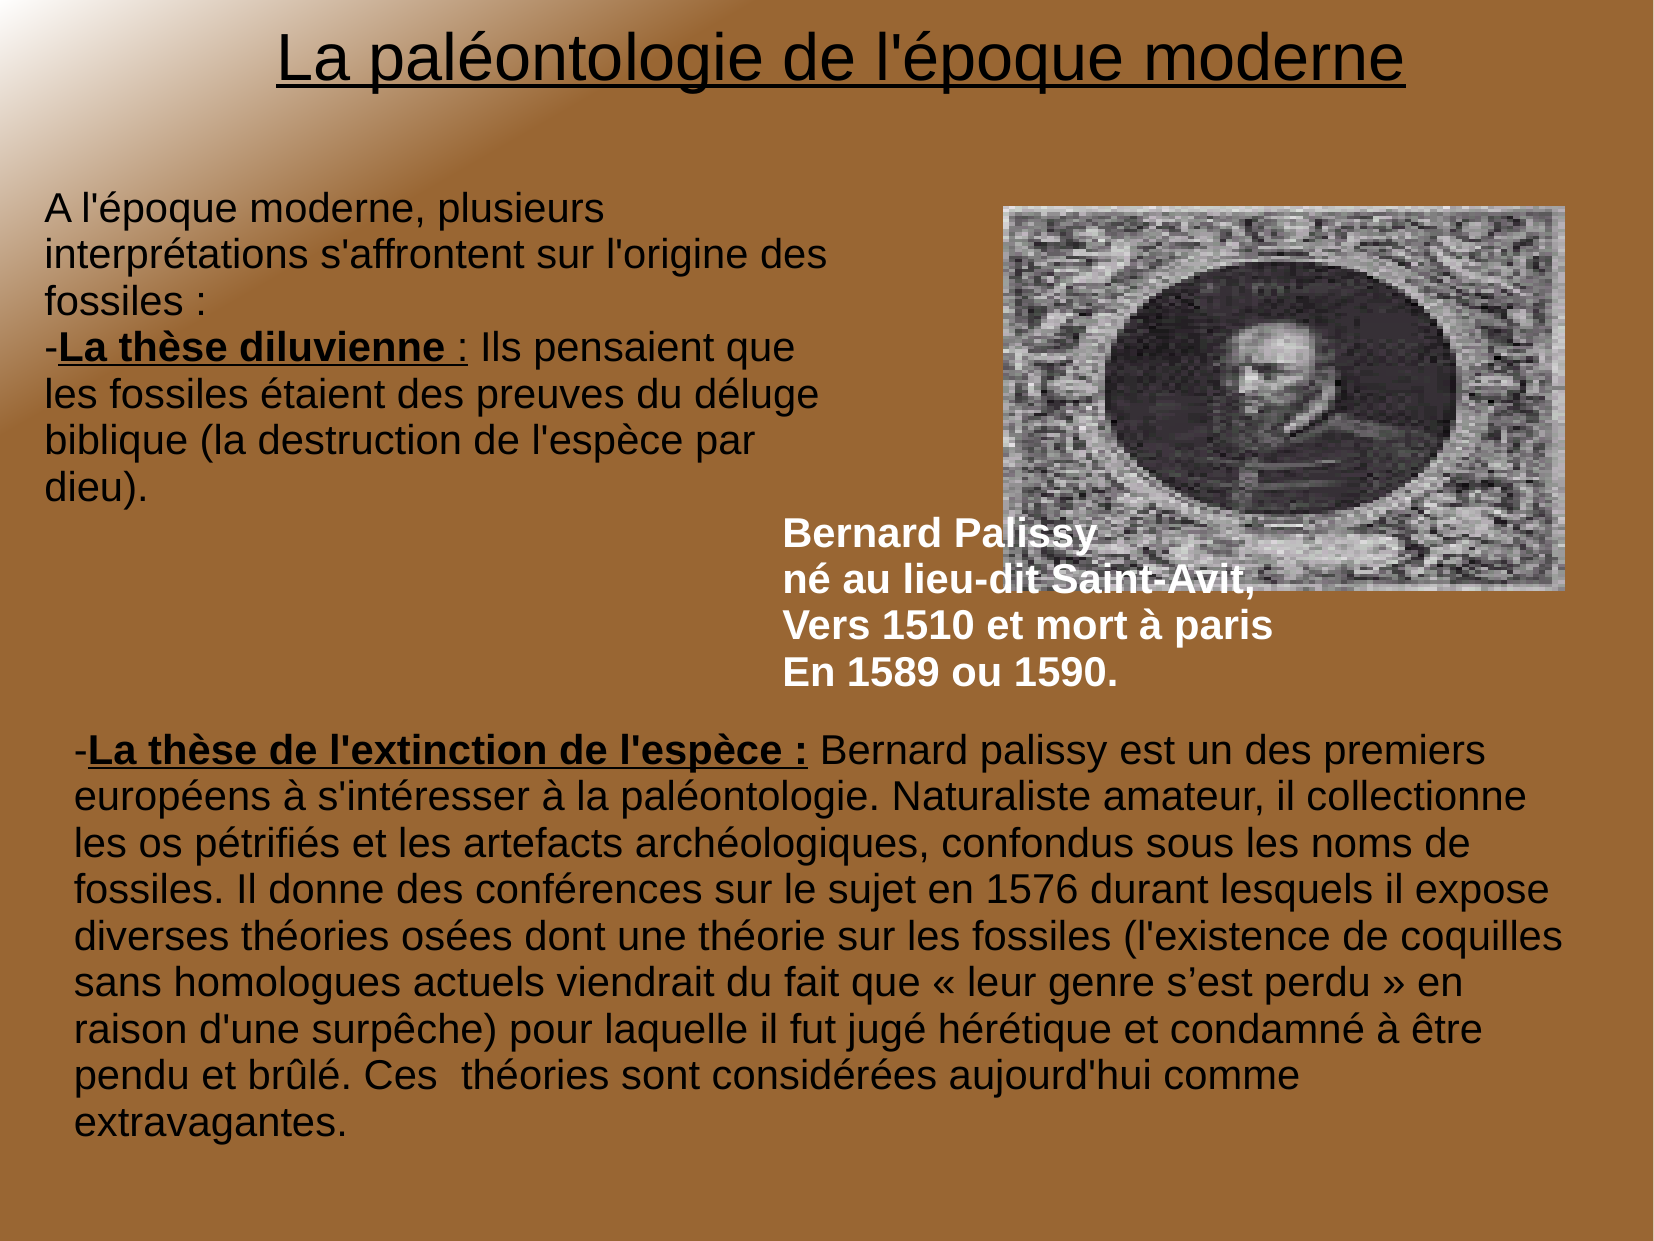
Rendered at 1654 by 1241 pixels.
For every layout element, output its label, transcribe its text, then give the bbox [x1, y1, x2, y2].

picture [1003, 206, 1565, 501]
text_box La paléontologie de l'époque moderne [236, 12, 1447, 103]
text_box Bernard Palissy né au lieu-dit Saint-Avit, Vers 1510 et mort à paris En 1589 ou 1590. [767, 501, 1654, 709]
text_box -La thèse de l'extinction de l'espèce : Bernard palissy est un des premiers européens à s'intéresser à la paléontologie. Naturaliste amateur, il collectionne les os pétrifiés et les artefacts archéologiques, confondus sous les noms de fossiles. Il donne des conférences sur le sujet en 1576 durant lesquels il expose diverses théories osées dont une théorie sur les fossiles (l'existence de coquilles sans homologues actuels viendrait du fait que « leur genre s’est perdu » en raison d'une surpêche) pour laquelle il fut jugé hérétique et condamné à être pendu et brûlé. Ces théories sont considérées aujourd'hui comme extravagantes. [59, 719, 1595, 1211]
text_box A l'époque moderne, plusieurs interprétations s'affrontent sur l'origine des fossiles : -La thèse diluvienne : Ils pensaient que les fossiles étaient des preuves du déluge biblique (la destruction de l'espèce par dieu). [29, 177, 857, 521]
